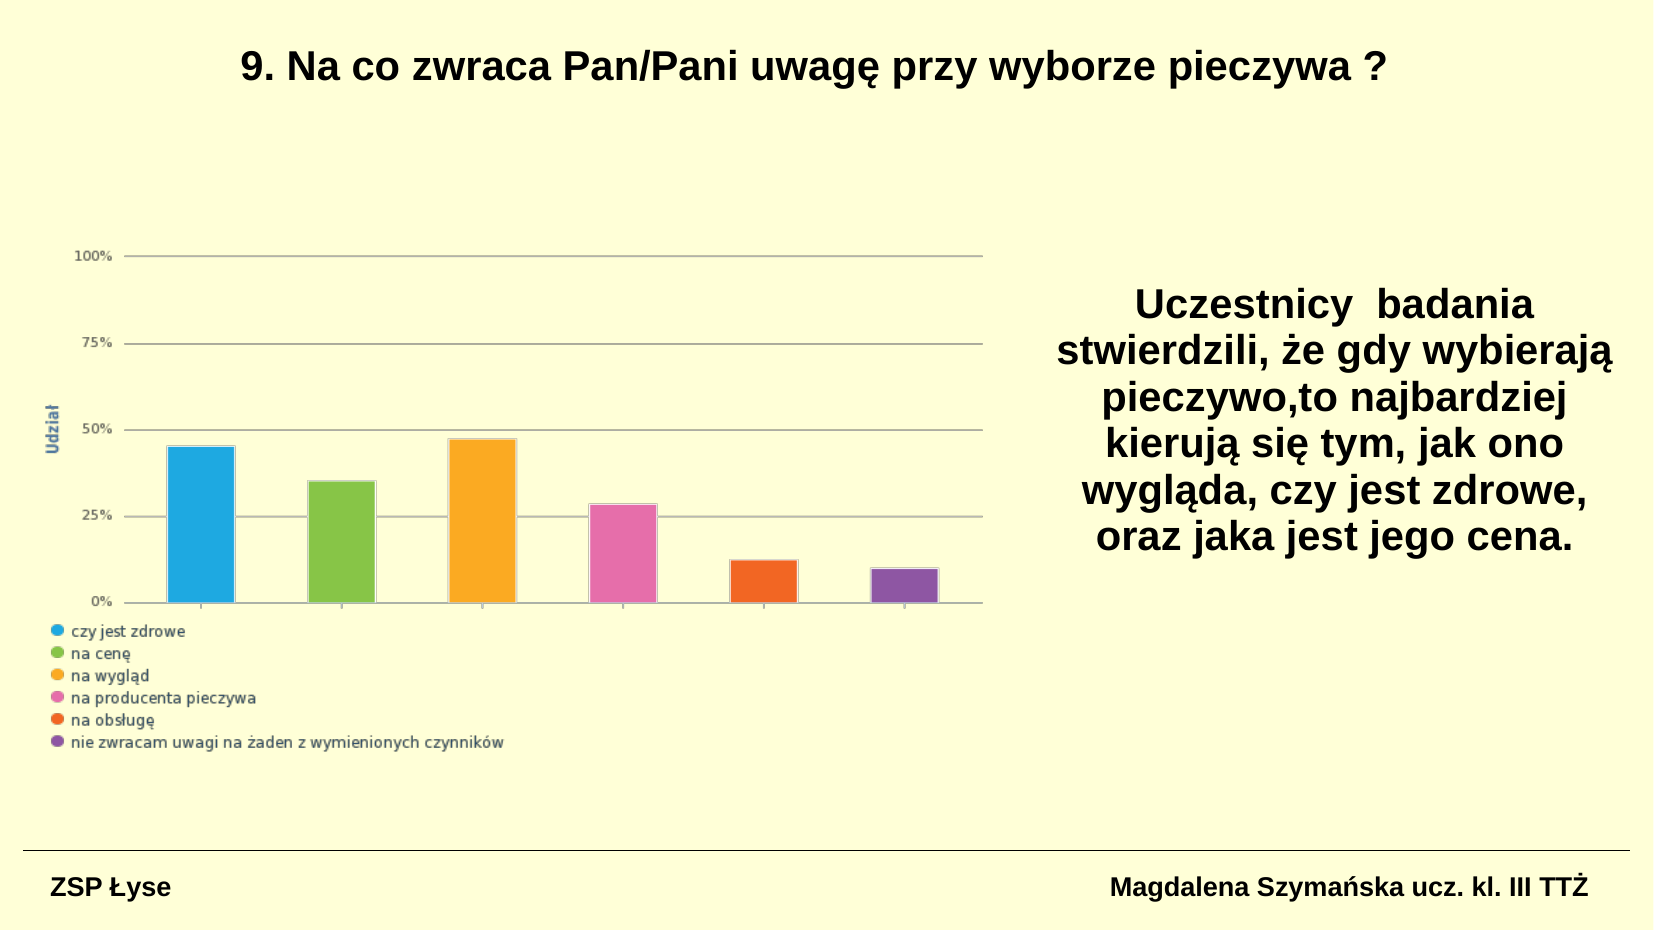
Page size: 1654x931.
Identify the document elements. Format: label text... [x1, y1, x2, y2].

picture [19, 230, 1004, 780]
text_box Uczestnicy badania stwierdzili, że gdy wybierają pieczywo,to najbardziej kierują się tym, jak ono wygląda, czy jest zdrowe, oraz jaka jest jego cena. [1039, 273, 1630, 567]
text_box ZSP Łyse Magdalena Szymańska ucz. kl. III TTŻ [35, 864, 1613, 922]
text_box 9. Na co zwraca Pan/Pani uwagę przy wyborze pieczywa ? [225, 35, 1407, 130]
